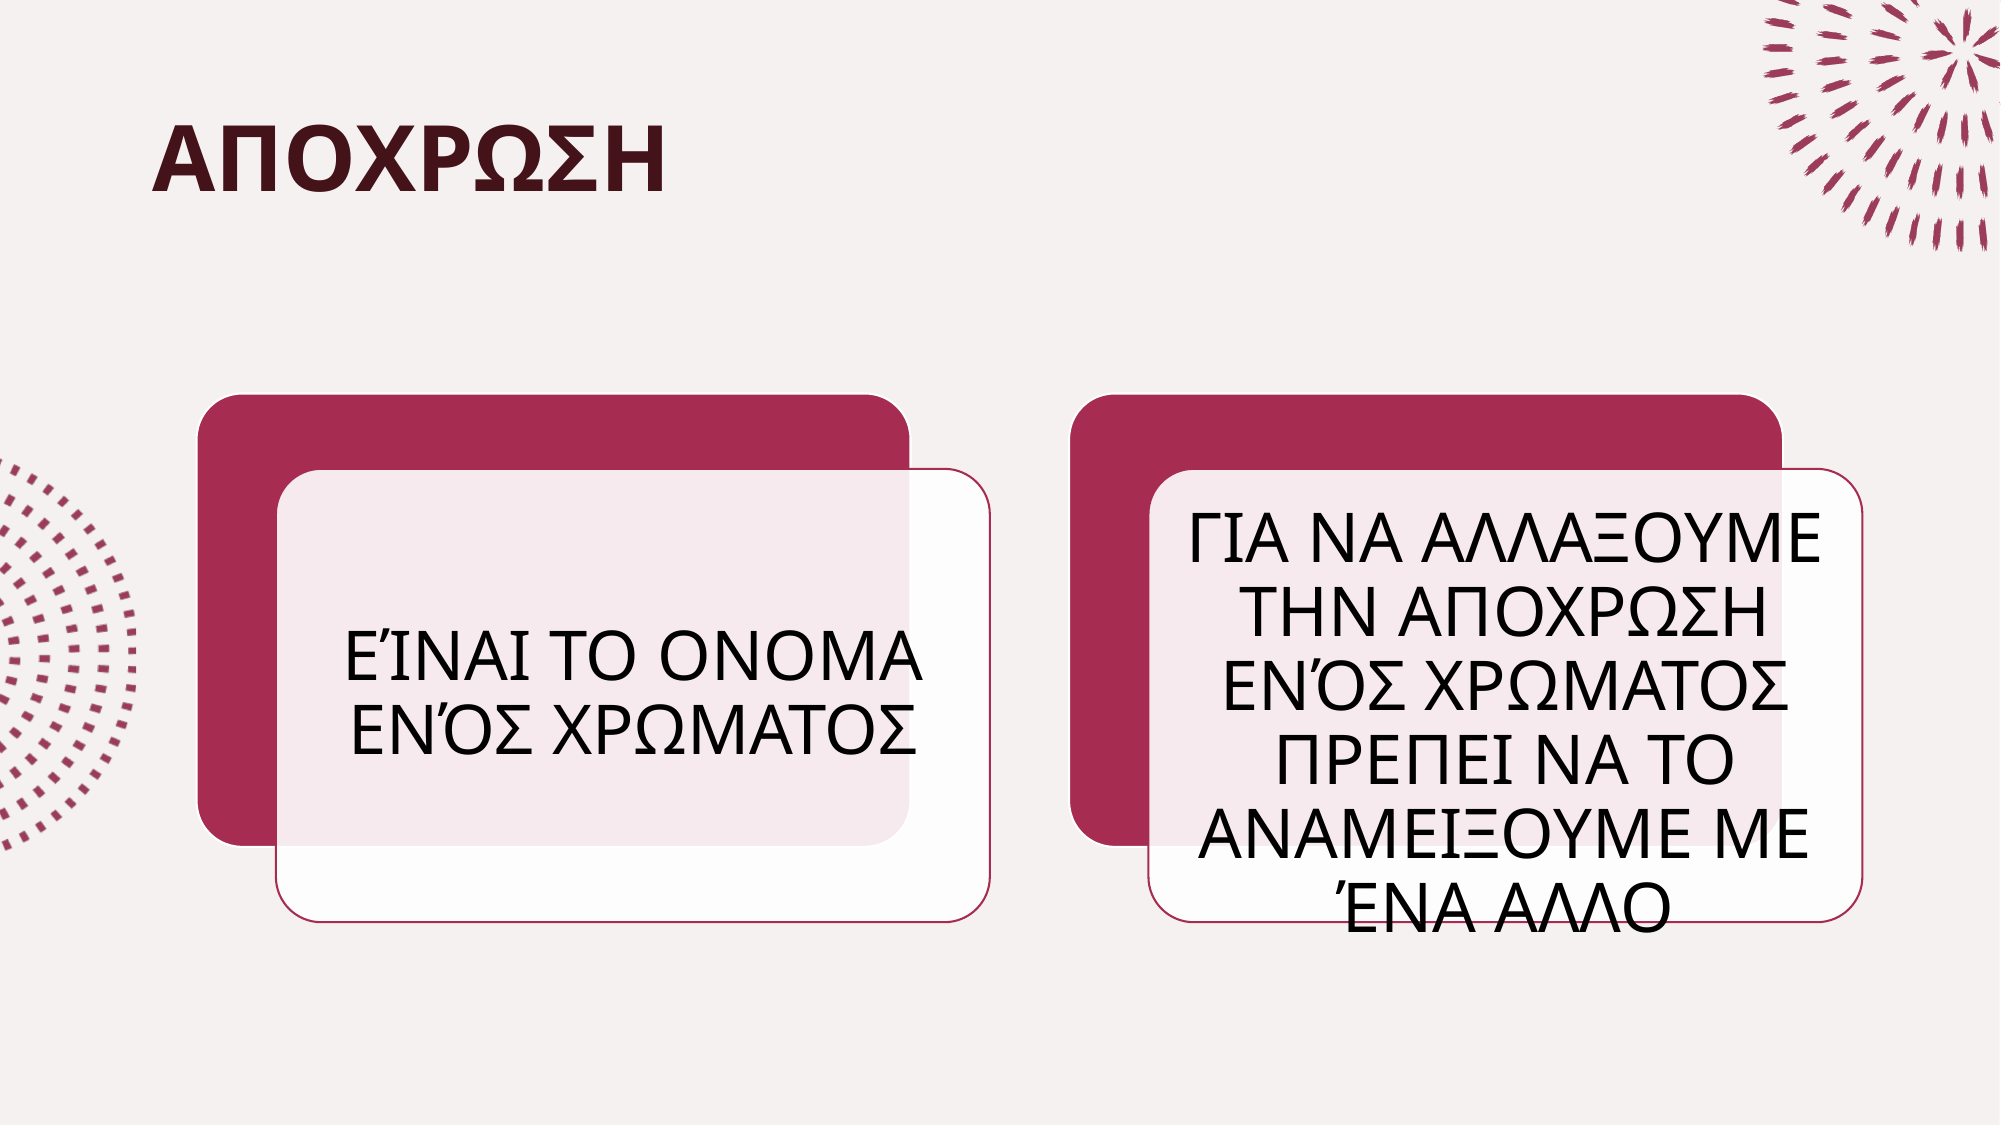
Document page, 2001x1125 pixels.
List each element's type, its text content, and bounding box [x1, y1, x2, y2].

text_box [0, 0, 2000, 1125]
picture [1762, 0, 2000, 252]
text_box ΓΙΑ ΝΑ ΑΛΛΑΞΟΥΜΕ ΤΗΝ ΑΠΟΧΡΩΣΗ ΕΝΌΣ ΧΡΩΜΑΤΟΣ ΠΡΕΠΕΙ ΝΑ ΤΟ ΑΝΑΜΕΙΞΟΥΜΕ ΜΕ ΈΝΑ ΑΛΛΟ [1148, 468, 1863, 923]
title ΑΠΟΧΡΩΣΗ [137, 91, 1836, 303]
picture [0, 446, 137, 865]
text_box ΕΊΝΑΙ ΤΟ ΟΝΟΜΑ ΕΝΌΣ ΧΡΩΜΑΤΟΣ [275, 468, 990, 923]
